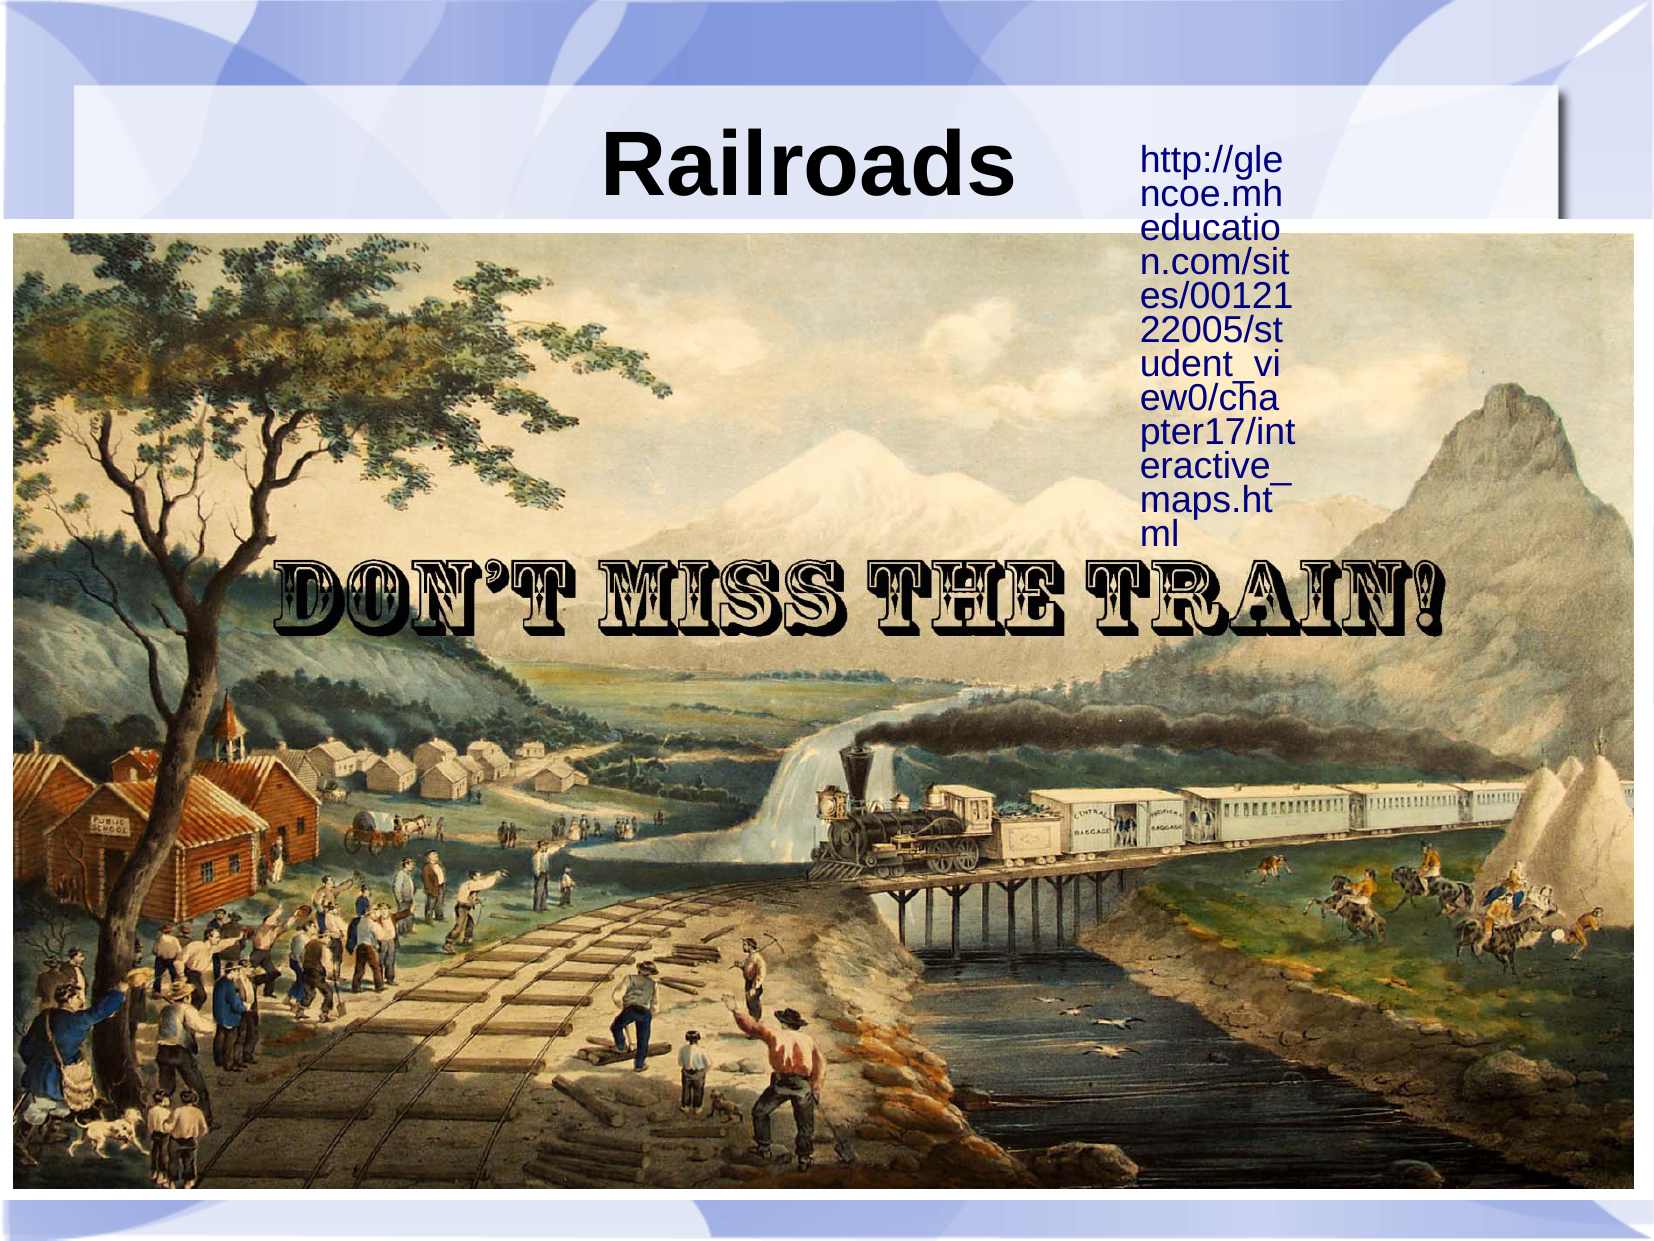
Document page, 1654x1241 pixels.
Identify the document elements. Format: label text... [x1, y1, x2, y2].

text_box http://glencoe.mheducation.com/sites/0012122005/student_view0/chapter17/interactive_maps.html [1125, 130, 1313, 188]
title Railroads [82, 37, 1536, 219]
picture [0, 0, 1654, 1241]
